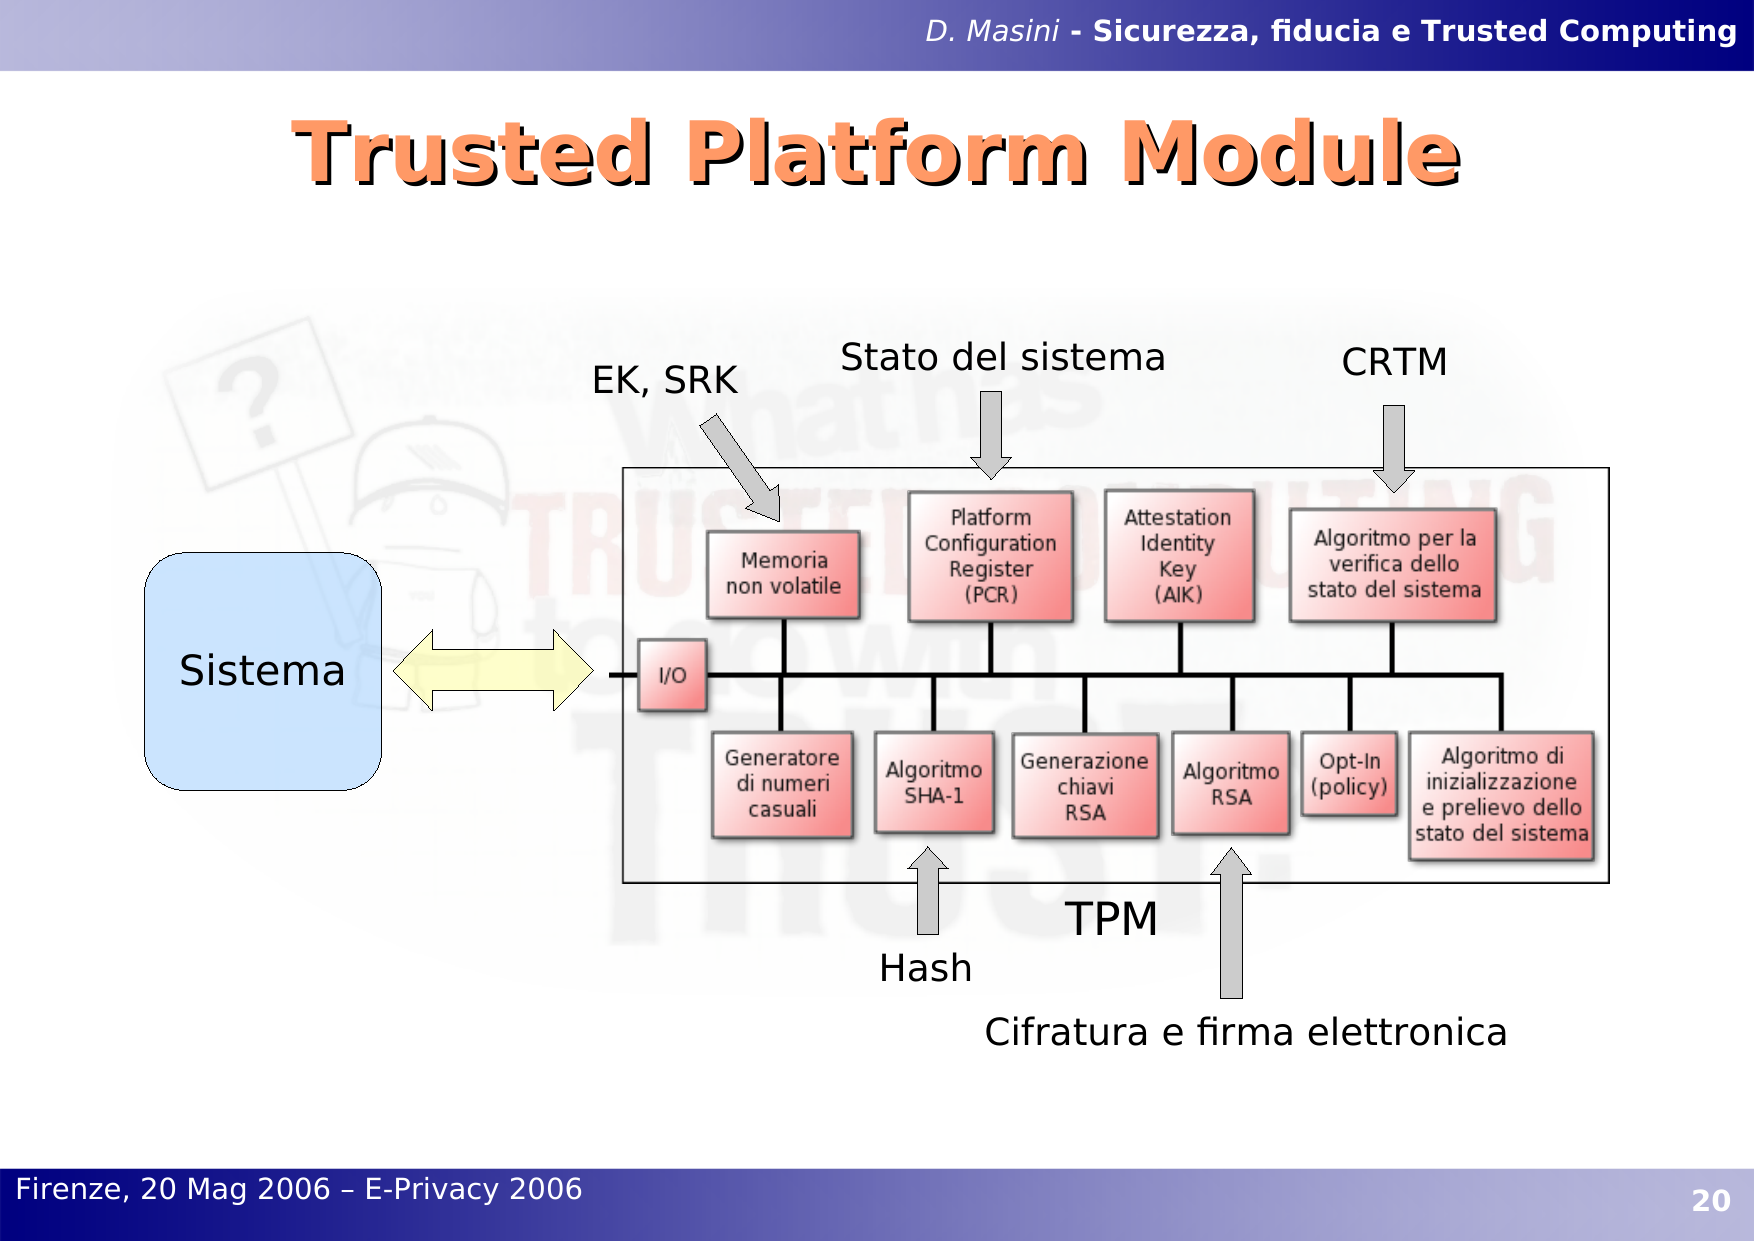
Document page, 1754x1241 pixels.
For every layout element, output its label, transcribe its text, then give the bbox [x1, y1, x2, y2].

text_box [393, 629, 594, 711]
text_box EK, SRK [581, 360, 748, 404]
text_box [970, 391, 1012, 480]
text_box [699, 413, 780, 522]
text_box <number> [1641, 1185, 1732, 1223]
title Trusted Platform Module [87, 49, 1667, 257]
text_box [1210, 847, 1252, 999]
text_box CRTM [1317, 341, 1472, 386]
text_box Hash [842, 947, 1010, 992]
text_box TPM [1065, 894, 1161, 957]
text_box Firenze, 20 Mag 2006 – E-Privacy 2006 [0, 1175, 1314, 1234]
text_box Cifratura e firma elettronica [984, 1012, 1511, 1056]
text_box Stato del sistema [840, 337, 1168, 381]
picture [0, 0, 1754, 1241]
text_box [907, 846, 949, 935]
text_box [1373, 405, 1415, 493]
text_box D. Masini - Sicurezza, fiducia e Trusted Computing [602, 7, 1754, 63]
text_box Sistema [144, 552, 382, 791]
